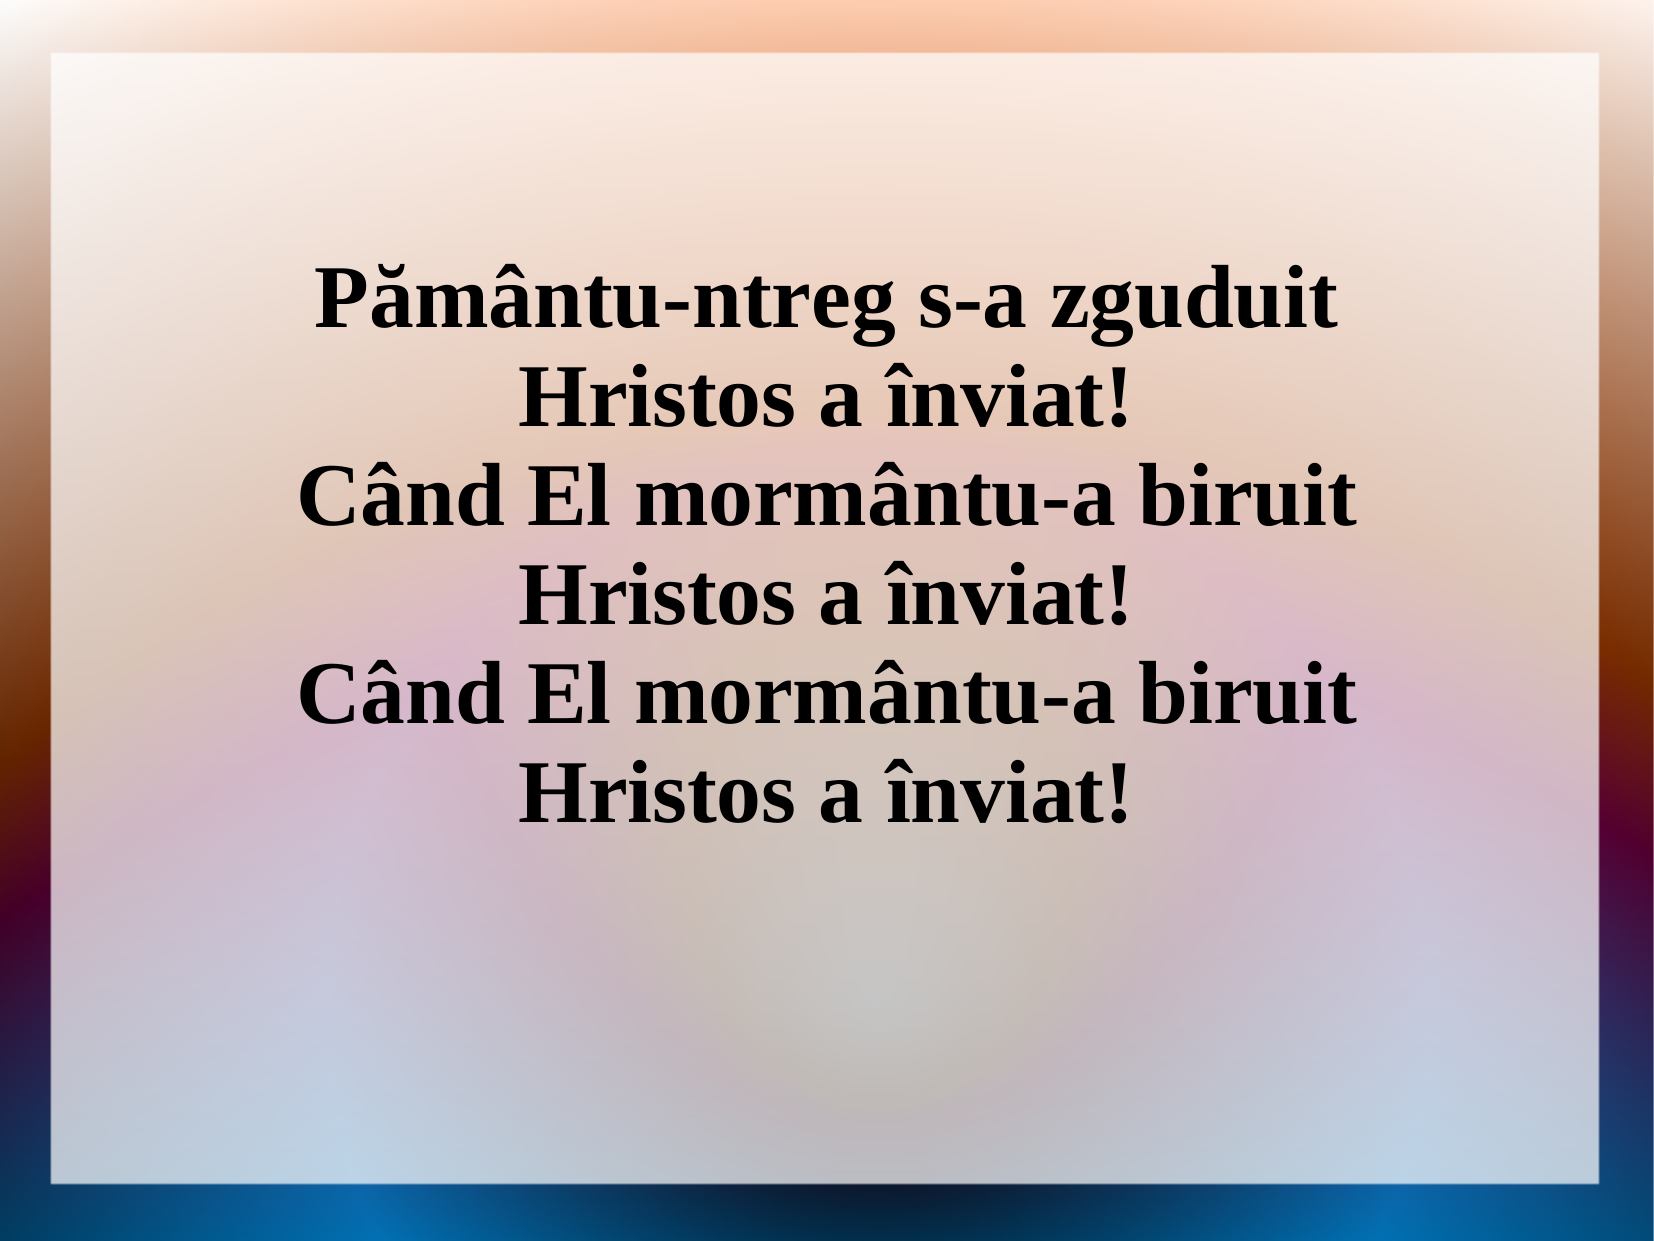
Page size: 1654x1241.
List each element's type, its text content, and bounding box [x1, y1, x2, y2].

subtitle Pământu-ntreg s-a zguduit Hristos a înviat! Când El mormântu-a biruit Hristos a înviat! Când El mormântu-a biruit Hristos a înviat! [82, 55, 1571, 1034]
picture [0, 0, 1654, 1241]
